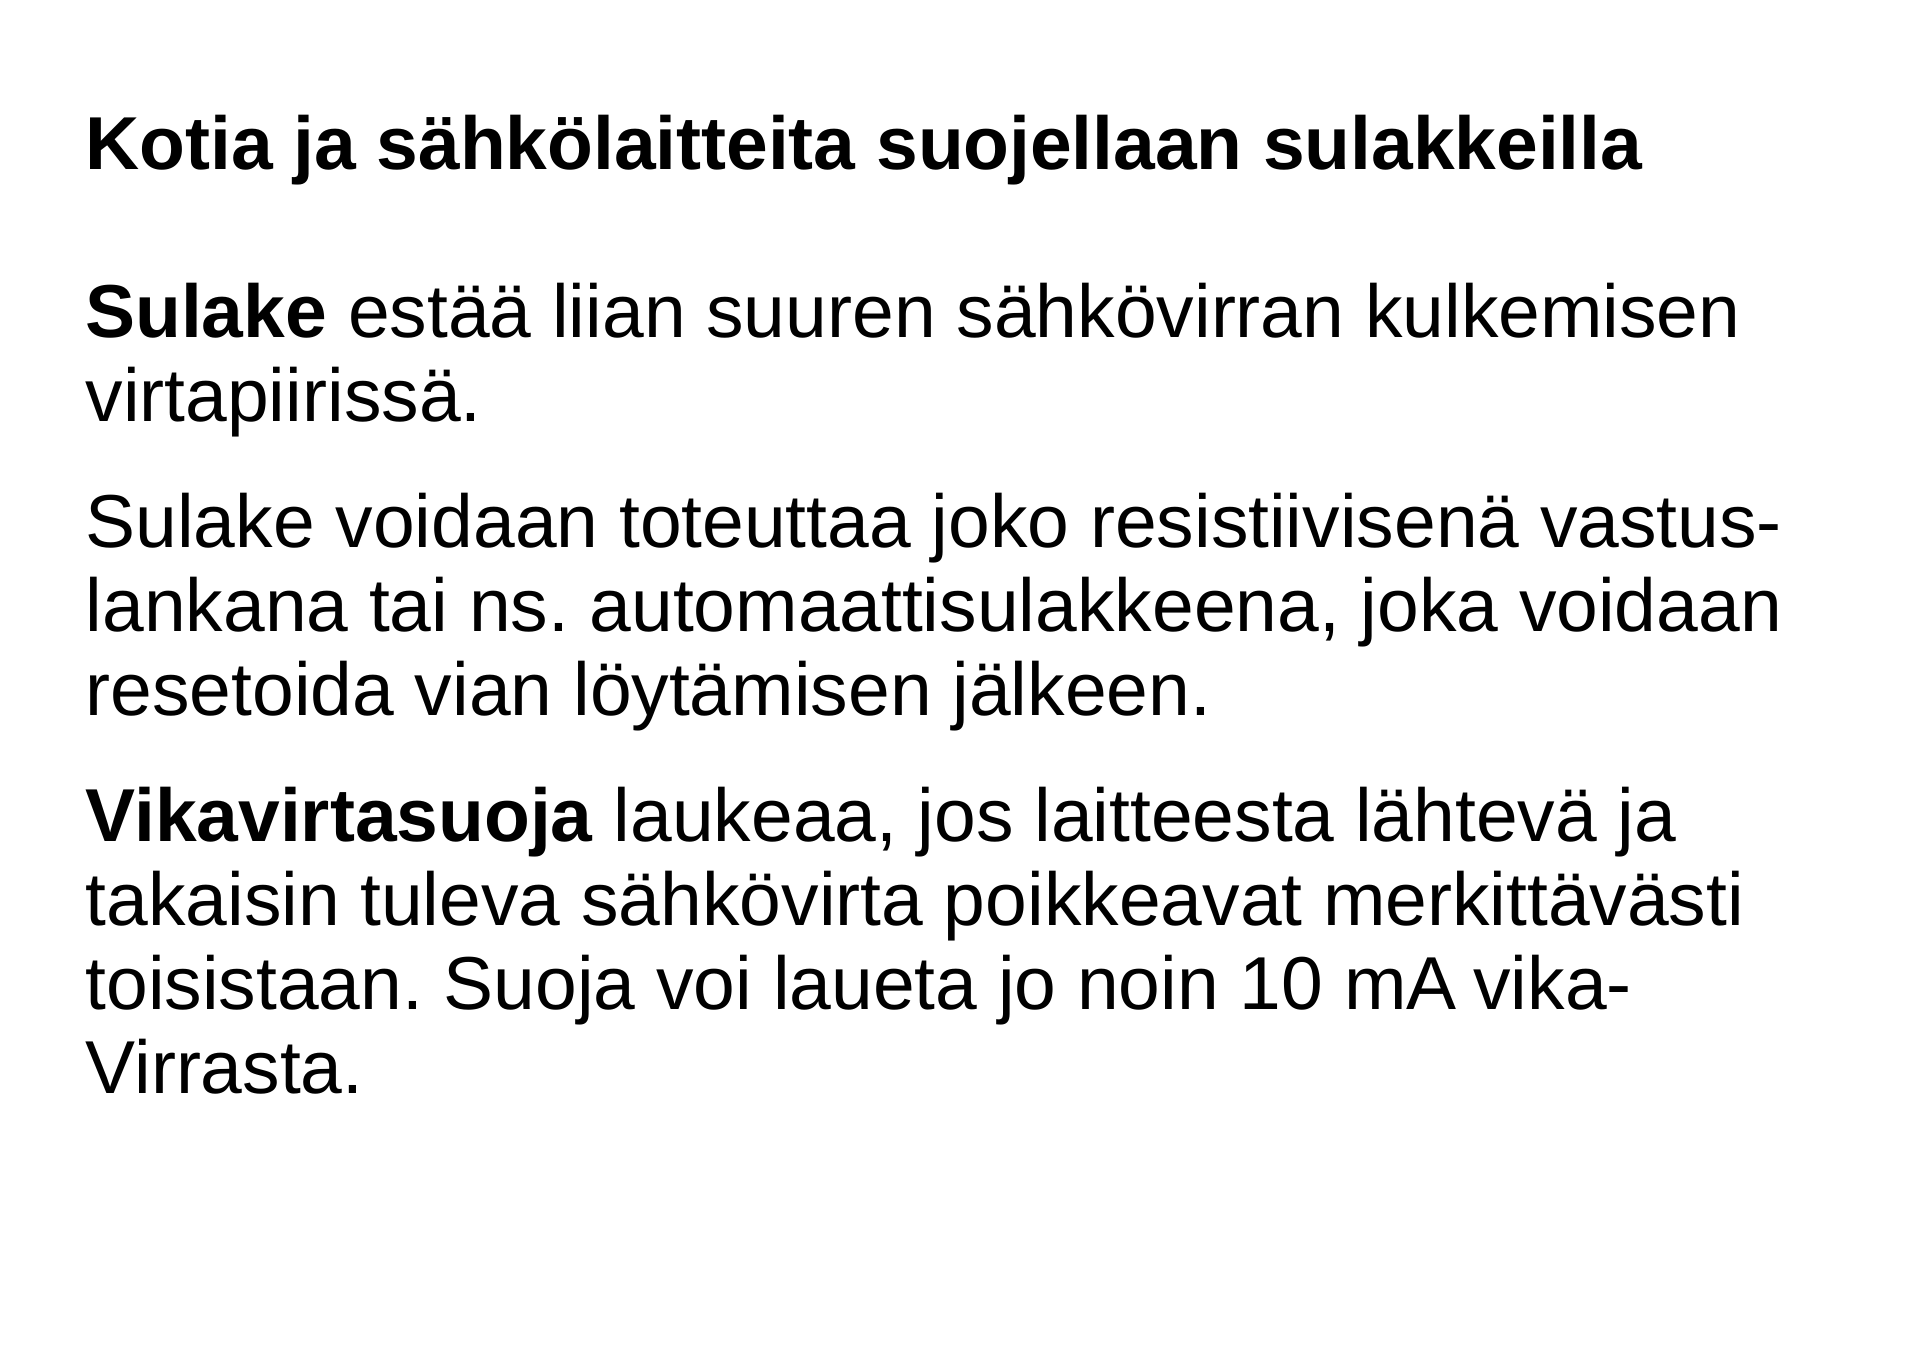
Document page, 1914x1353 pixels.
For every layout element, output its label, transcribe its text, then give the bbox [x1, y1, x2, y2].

text_box Kotia ja sähkölaitteita suojellaan sulakkeilla Sulake estää liian suuren sähkövirran kulkemisen virtapiirissä. Sulake voidaan toteuttaa joko resistiivisenä vastus- lankana tai ns. automaattisulakkeena, joka voidaan resetoida vian löytämisen jälkeen. Vikavirtasuoja laukeaa, jos laitteesta lähtevä ja takaisin tuleva sähkövirta poikkeavat merkittävästi toisistaan. Suoja voi laueta jo noin 10 mA vika- Virrasta. [70, 94, 1798, 1118]
